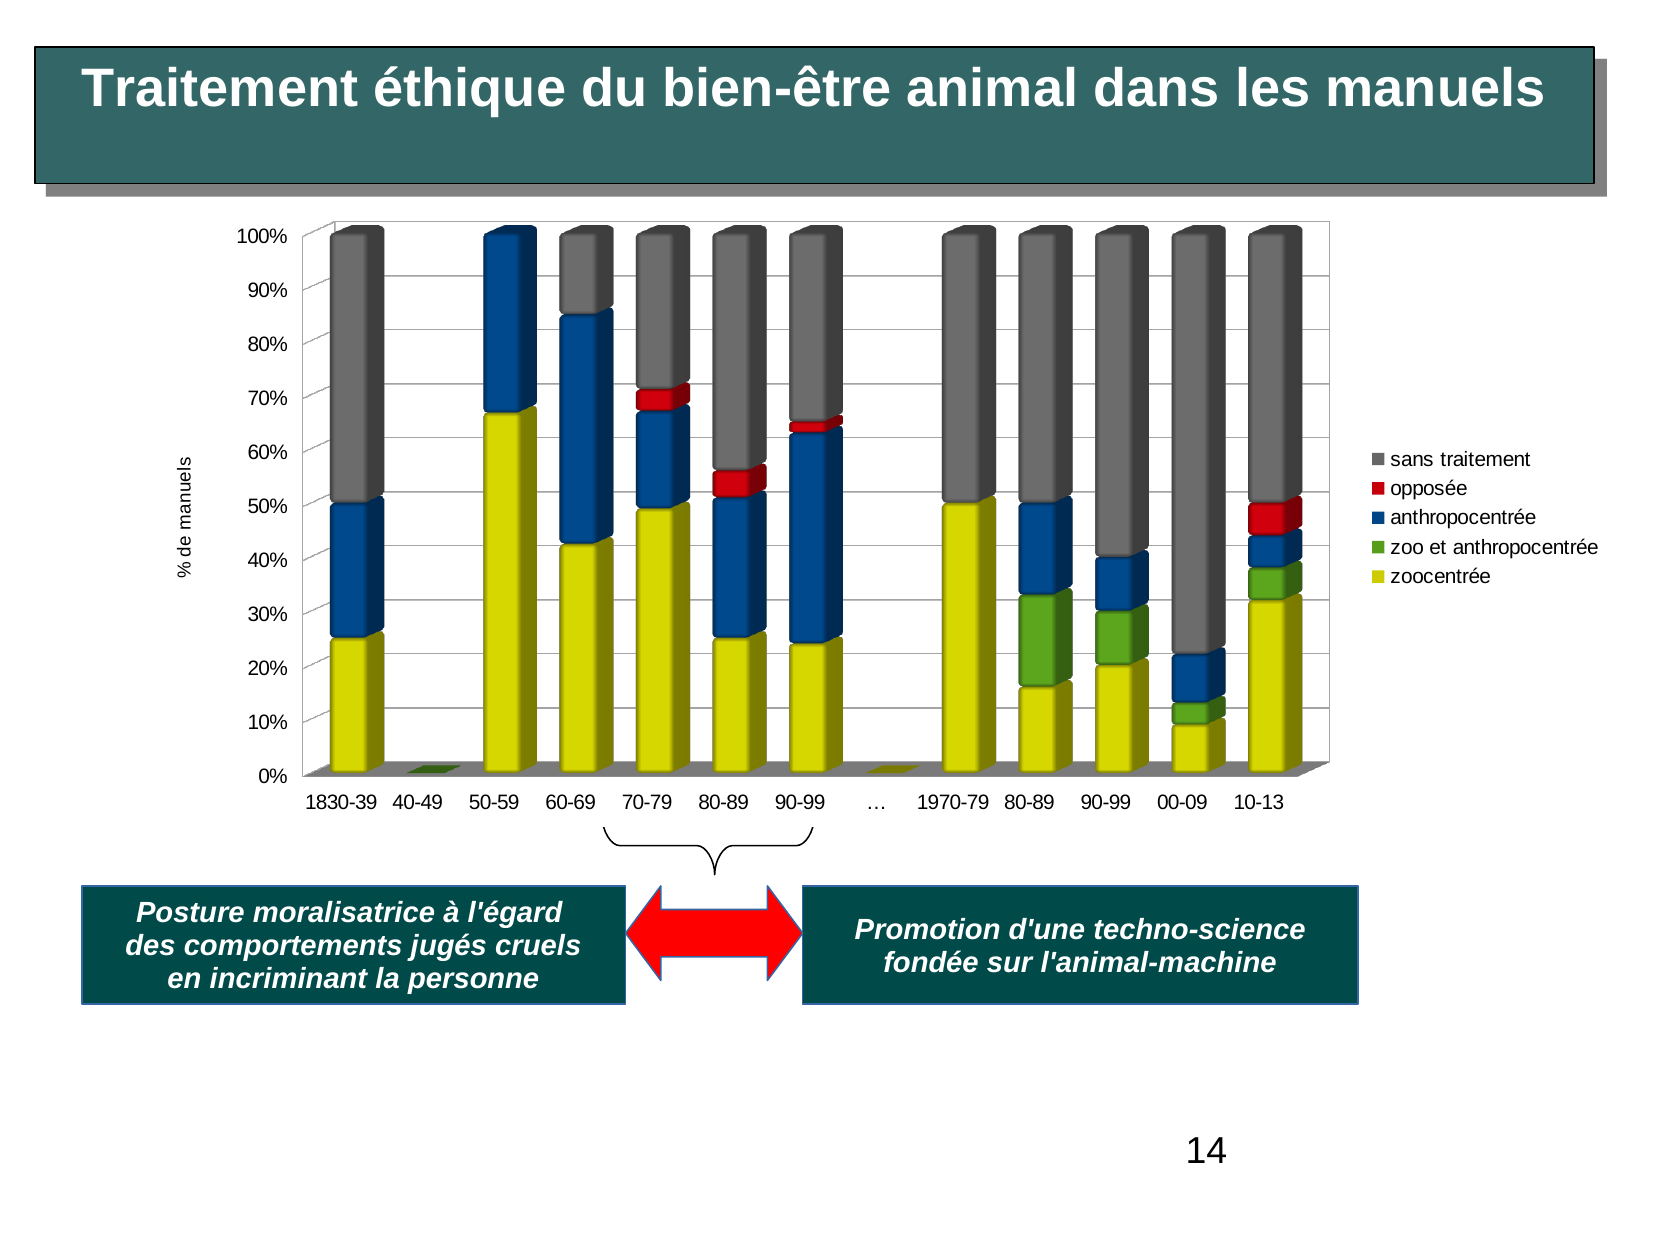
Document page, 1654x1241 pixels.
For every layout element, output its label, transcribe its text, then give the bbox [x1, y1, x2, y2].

text_box [625, 885, 803, 981]
chart [141, 208, 1618, 827]
text_box Posture moralisatrice à l'égard des comportements jugés cruels en incriminant la personne [82, 885, 626, 1005]
text_box Traitement éthique du bien-être animal dans les manuels [34, 47, 1595, 184]
text_box Promotion d'une techno-science fondée sur l'animal-machine [802, 885, 1358, 1005]
